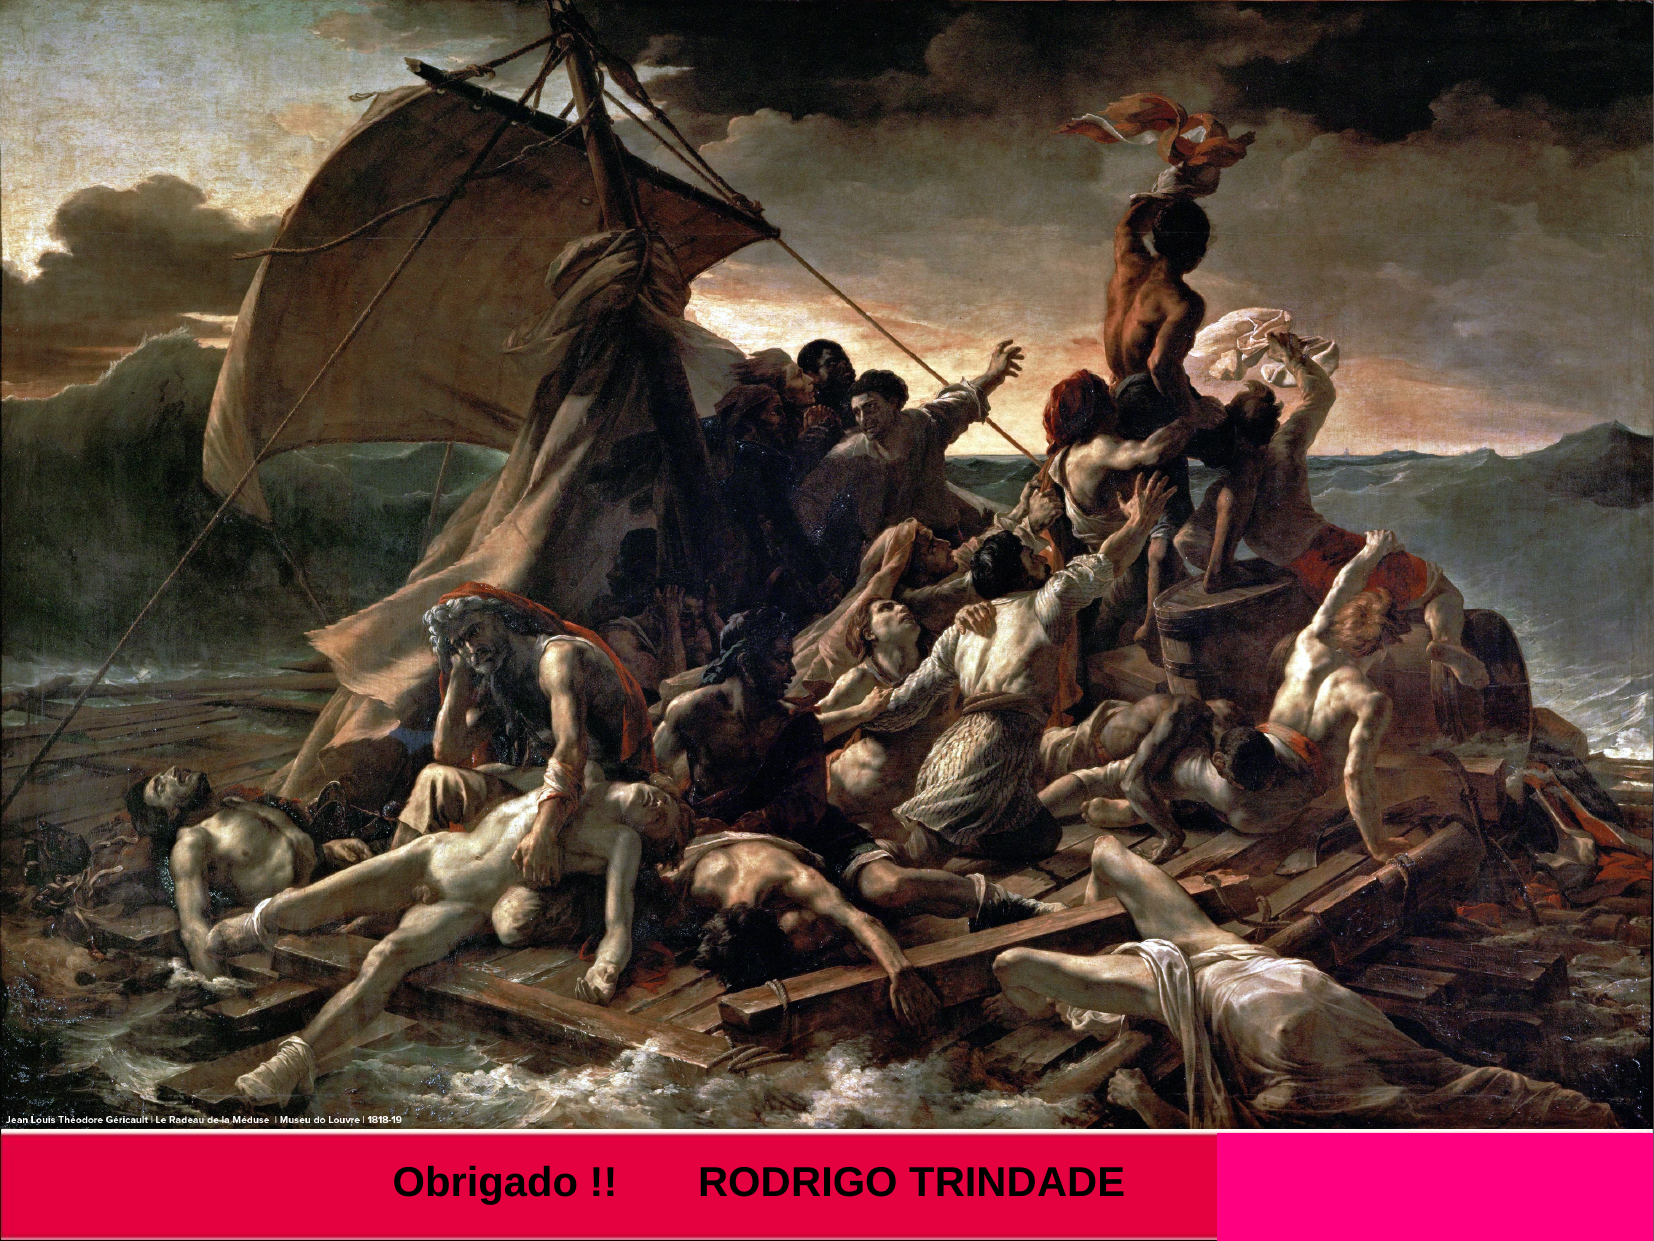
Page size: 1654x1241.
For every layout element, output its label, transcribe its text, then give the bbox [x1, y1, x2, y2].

text_box Obrigado !! RODRIGO TRINDADE [377, 1151, 1394, 1214]
picture [0, 0, 1654, 1241]
